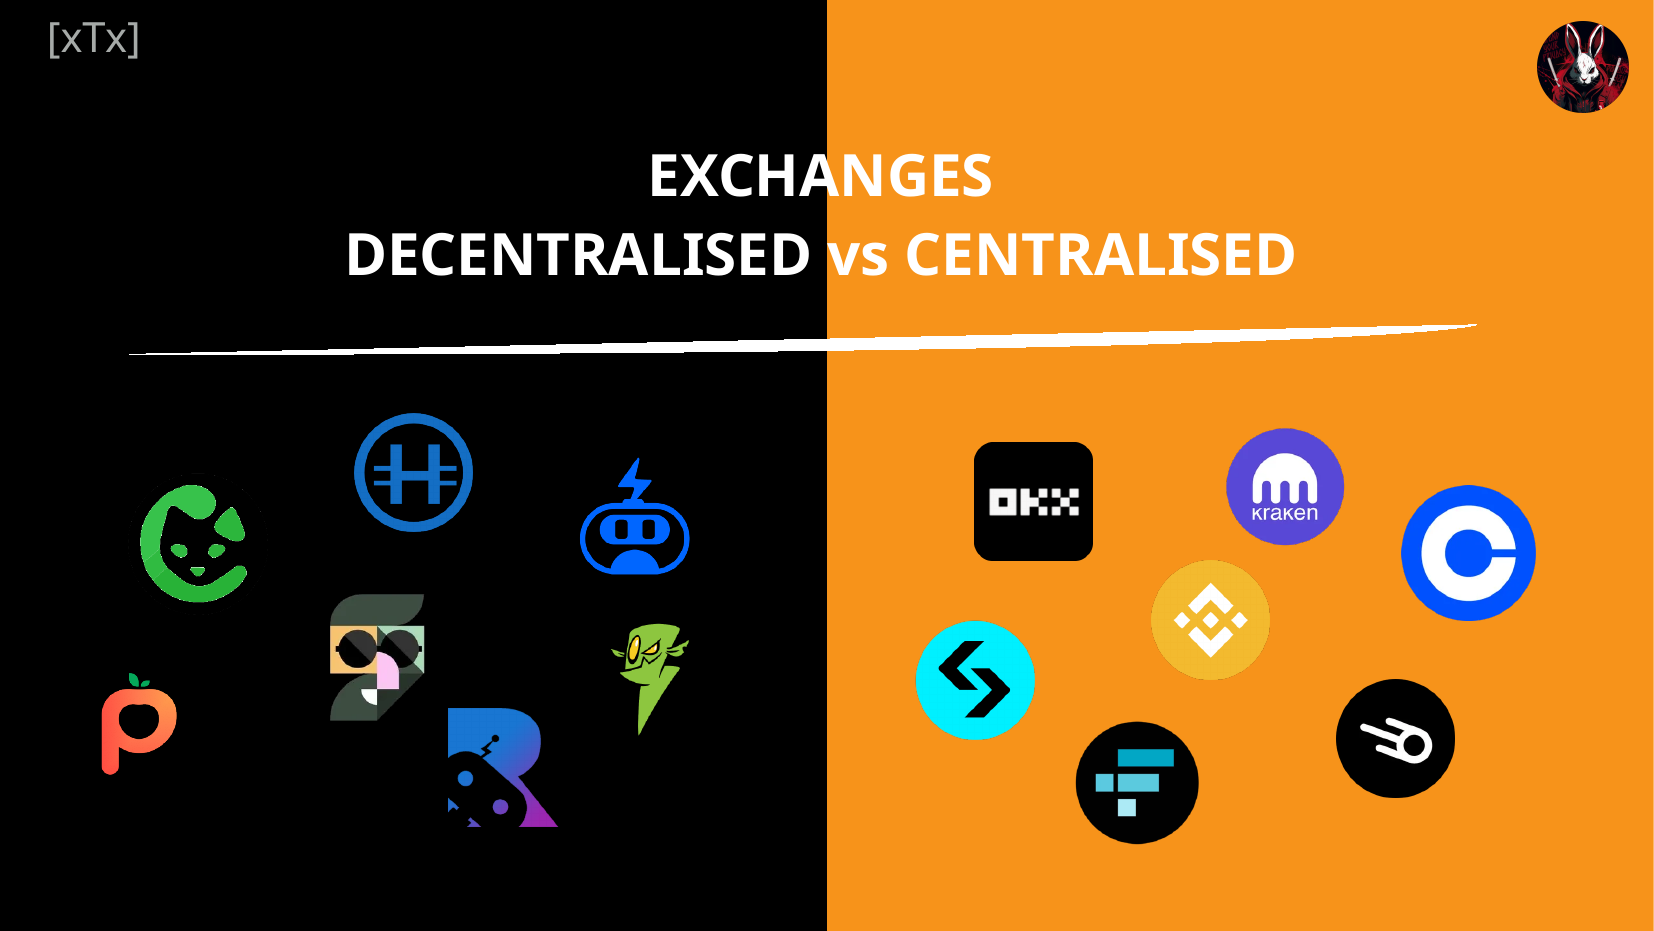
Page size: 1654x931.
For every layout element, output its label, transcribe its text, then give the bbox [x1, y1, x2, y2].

text_box [xTx] [0, 0, 188, 76]
text_box [129, 324, 1477, 355]
title EXCHANGES DECENTRALISED vs CENTRALISED [76, 112, 1565, 314]
picture [0, 0, 1654, 931]
